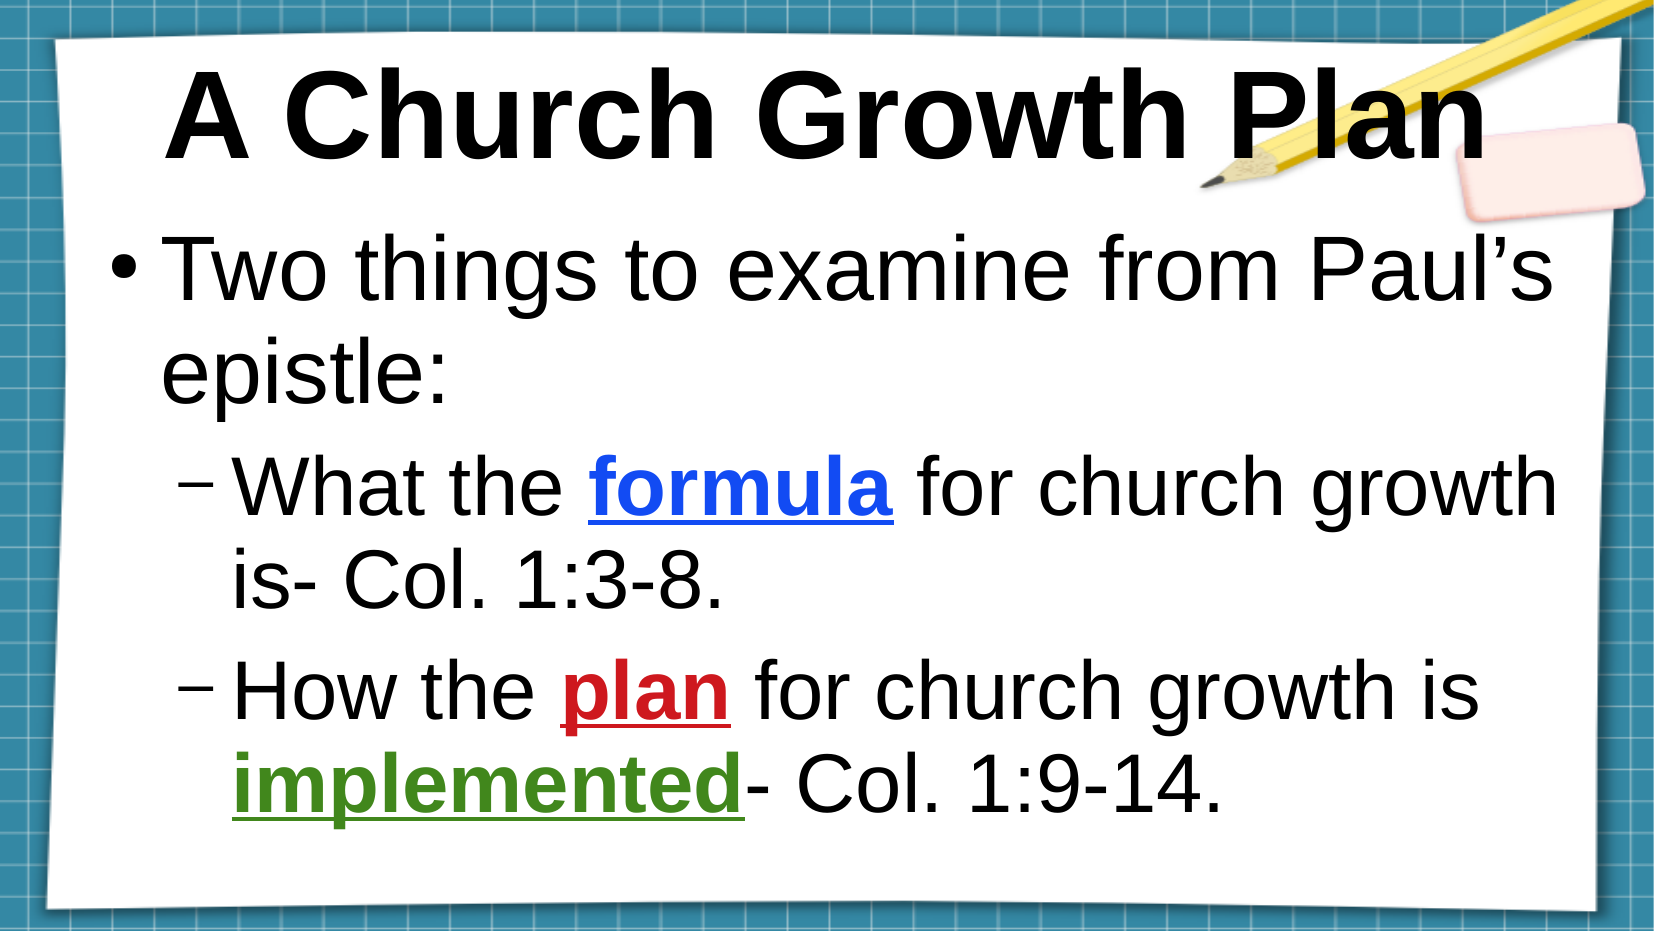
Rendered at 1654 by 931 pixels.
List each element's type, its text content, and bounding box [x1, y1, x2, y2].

picture [0, 0, 1654, 931]
title A Church Growth Plan [82, 37, 1571, 193]
list Two things to examine from Paul’s epistle: What the formula for church growth is- Col. 1:3-8. How the plan for church growth is implemented- Col. 1:9-14. [90, 217, 1579, 871]
